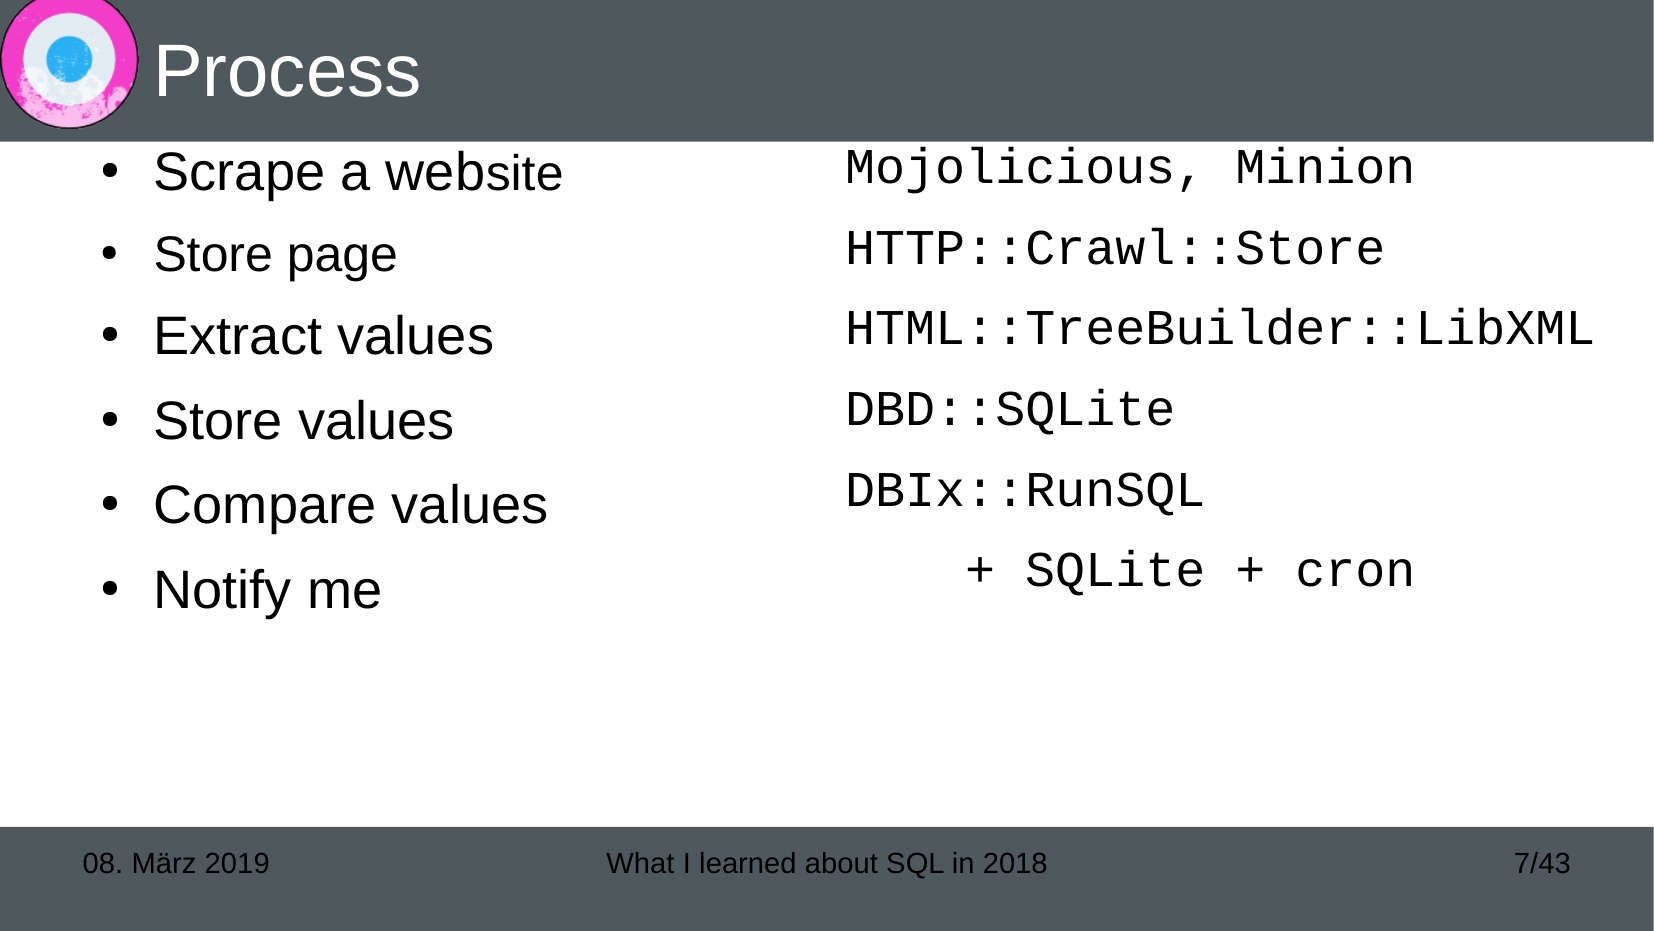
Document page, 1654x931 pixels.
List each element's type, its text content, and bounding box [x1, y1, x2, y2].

list Scrape a website Store page Extract values Store values Compare values Notify me [82, 141, 809, 815]
picture [0, 0, 228, 148]
title Process [153, 5, 1654, 136]
list Mojolicious, Minion HTTP::Crawl::Store HTML::TreeBuilder::LibXML DBD::SQLite DBIx::RunSQL + SQLite + cron [845, 141, 1619, 815]
